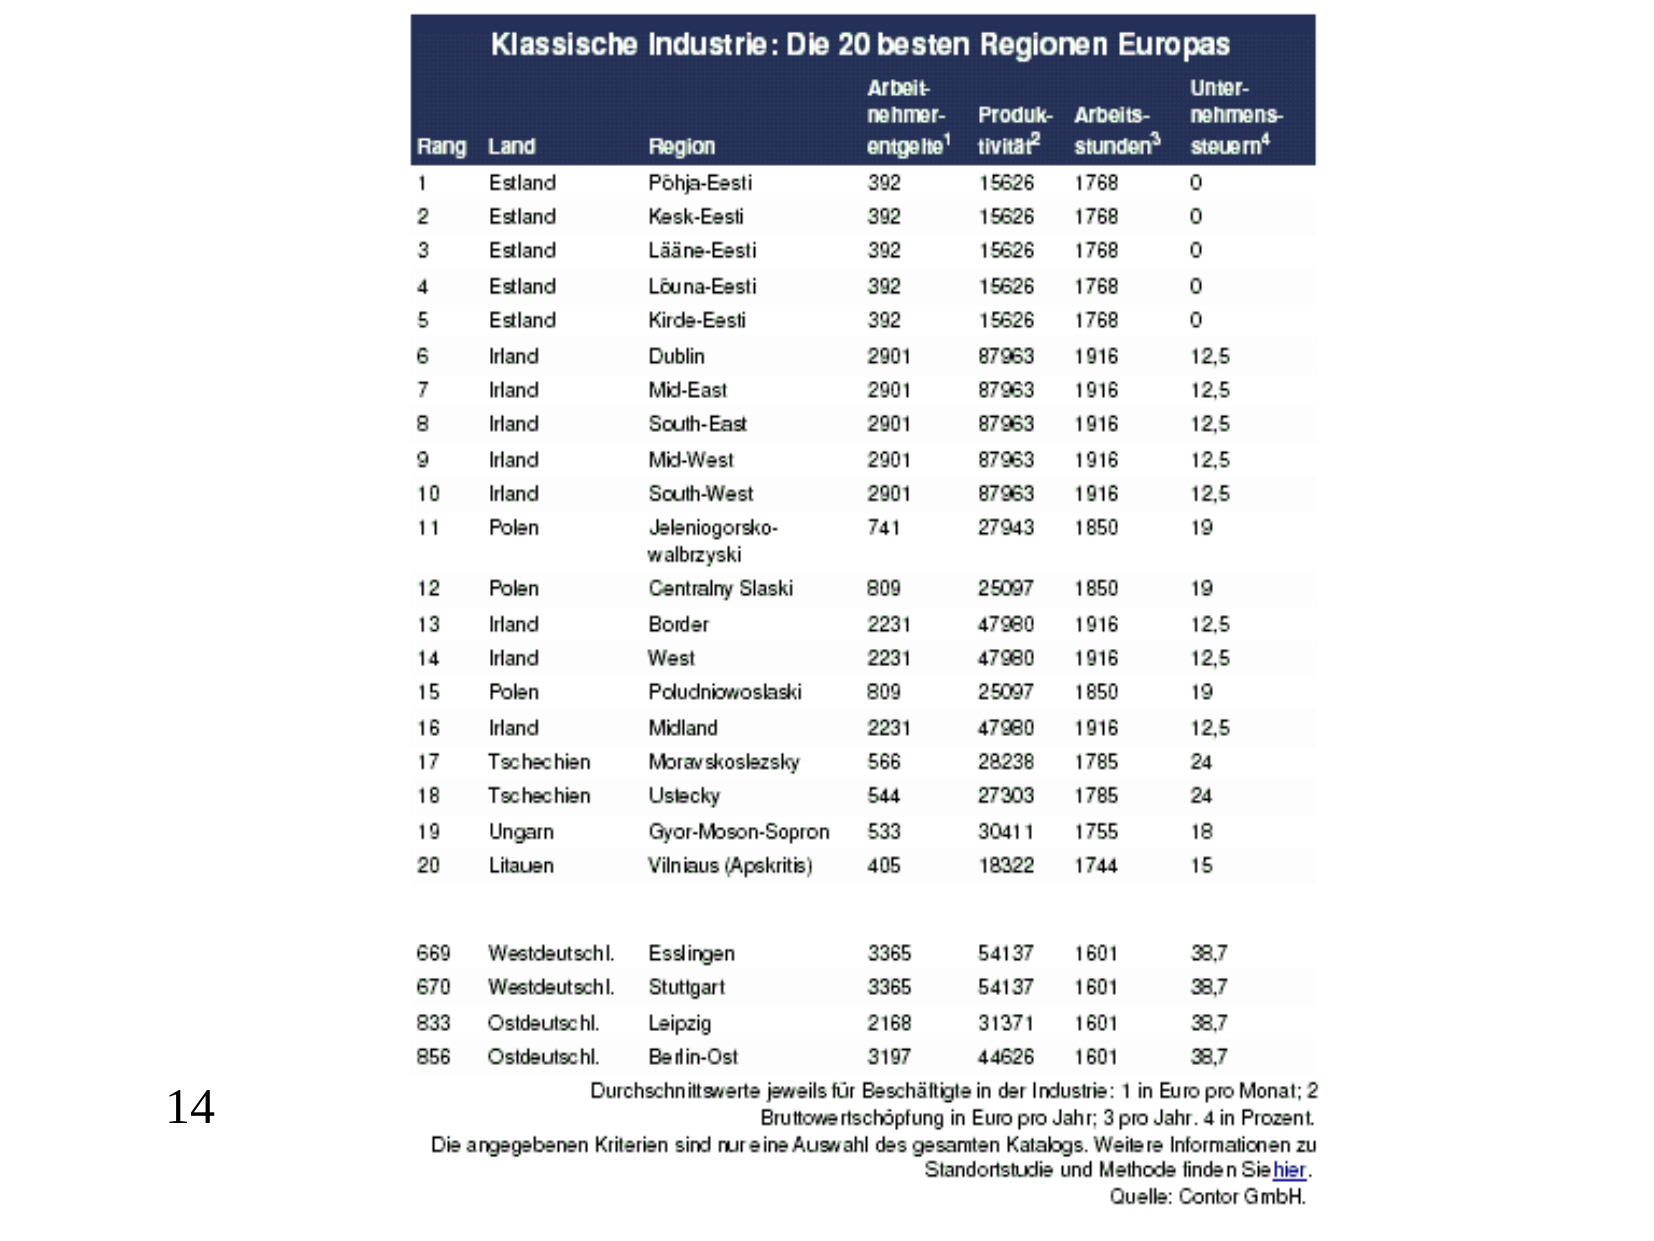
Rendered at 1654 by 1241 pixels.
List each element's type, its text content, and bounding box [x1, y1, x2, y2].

picture [405, 6, 1327, 1227]
text_box <Foliennummer> [195, 1079, 346, 1141]
